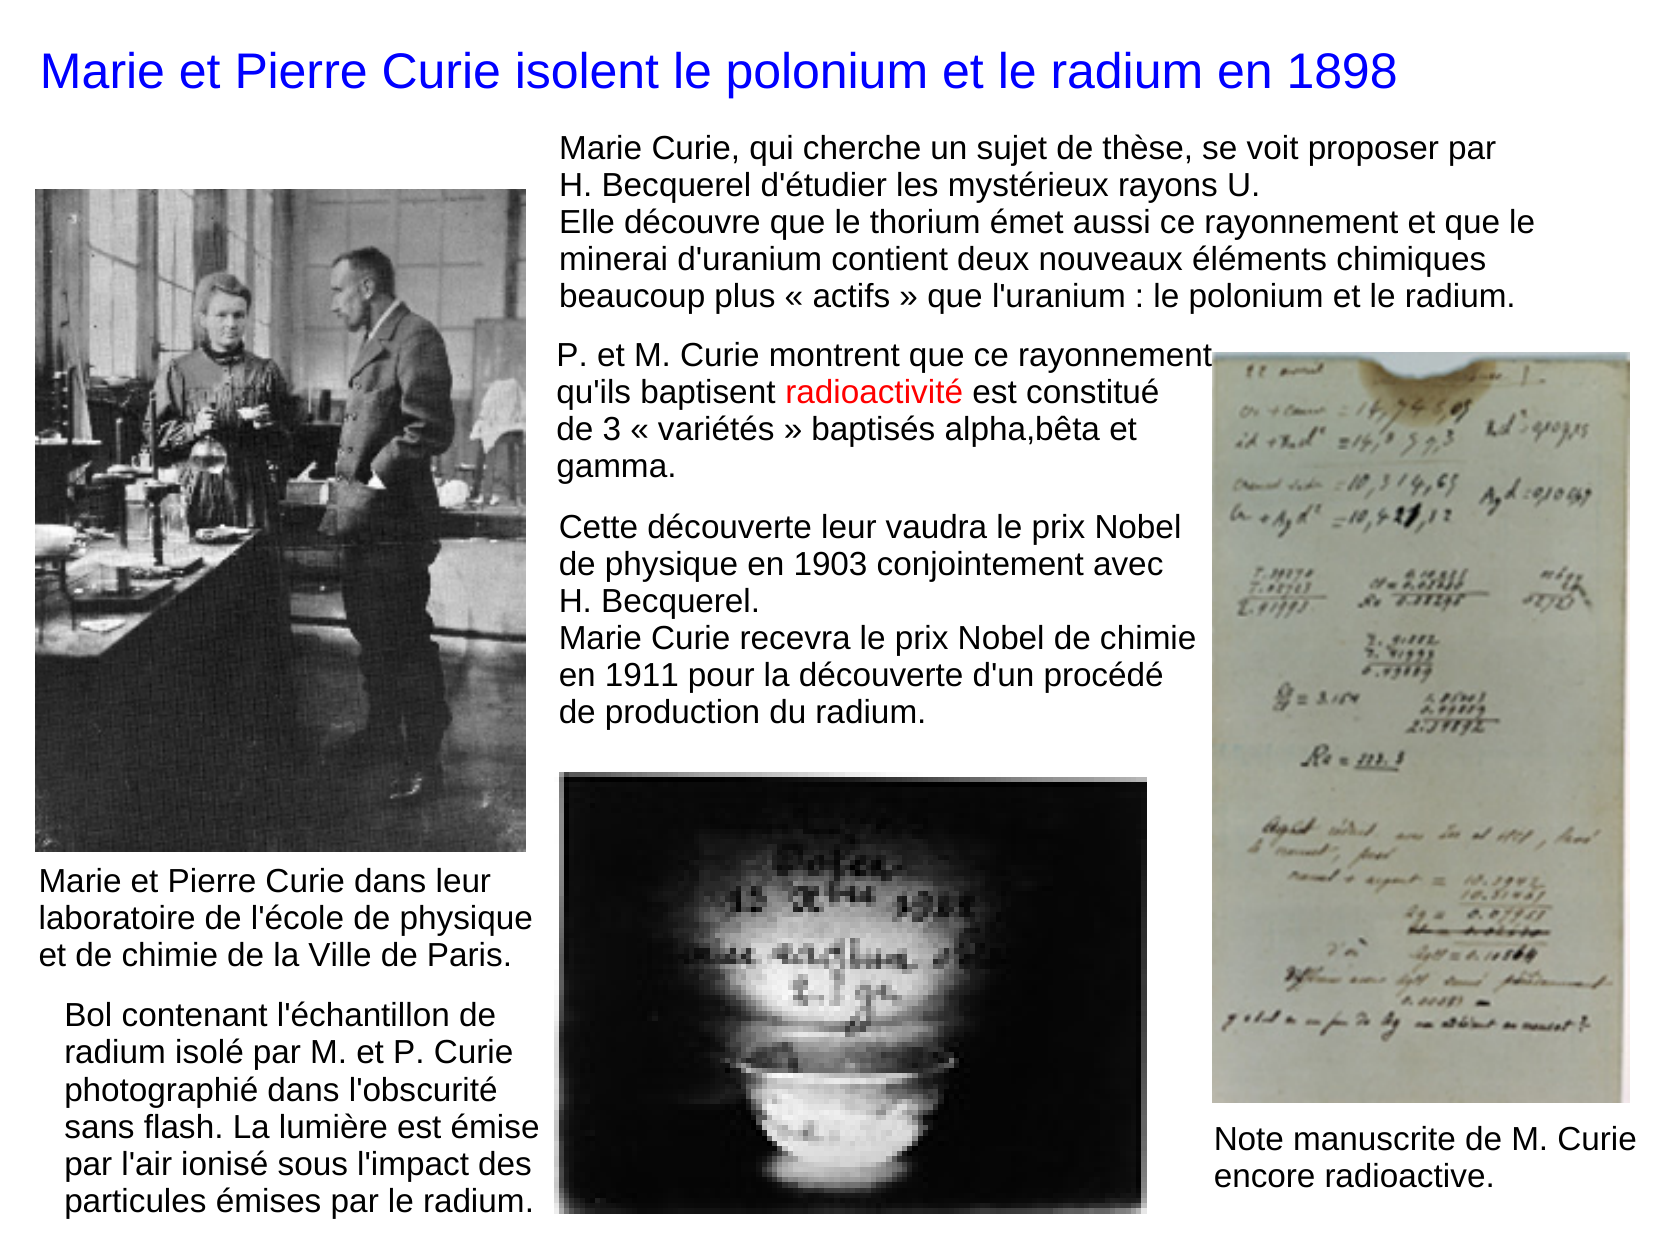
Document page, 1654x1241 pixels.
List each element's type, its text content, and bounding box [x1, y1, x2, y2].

text_box Bol contenant l'échantillon de radium isolé par M. et P. Curie photographié dans l'obscurité sans flash. La lumière est émise par l'air ionisé sous l'impact des particules émises par le radium. [64, 996, 551, 1221]
text_box Cette découverte leur vaudra le prix Nobel de physique en 1903 conjointement avec H. Becquerel. Marie Curie recevra le prix Nobel de chimie en 1911 pour la découverte d'un procédé de production du radium. [558, 508, 1207, 732]
text_box Marie et Pierre Curie dans leur laboratoire de l'école de physique et de chimie de la Ville de Paris. [38, 862, 534, 975]
text_box Marie et Pierre Curie isolent le polonium et le radium en 1898 [40, 43, 1399, 100]
picture [35, 189, 526, 852]
text_box P. et M. Curie montrent que ce rayonnement qu'ils baptisent radioactivité est constitué de 3 « variétés » baptisés alpha,bêta et gamma. [556, 336, 1213, 486]
picture [1212, 352, 1630, 1103]
picture [554, 772, 1147, 1214]
text_box Note manuscrite de M. Curie encore radioactive. [1213, 1120, 1638, 1196]
text_box Marie Curie, qui cherche un sujet de thèse, se voit proposer par H. Becquerel d'étudier les mystérieux rayons U. Elle découvre que le thorium émet aussi ce rayonnement et que le minerai d'uranium contient deux nouveaux éléments chimiques beaucoup plus « actifs » que l'uranium : le polonium et le radium. [559, 129, 1546, 316]
